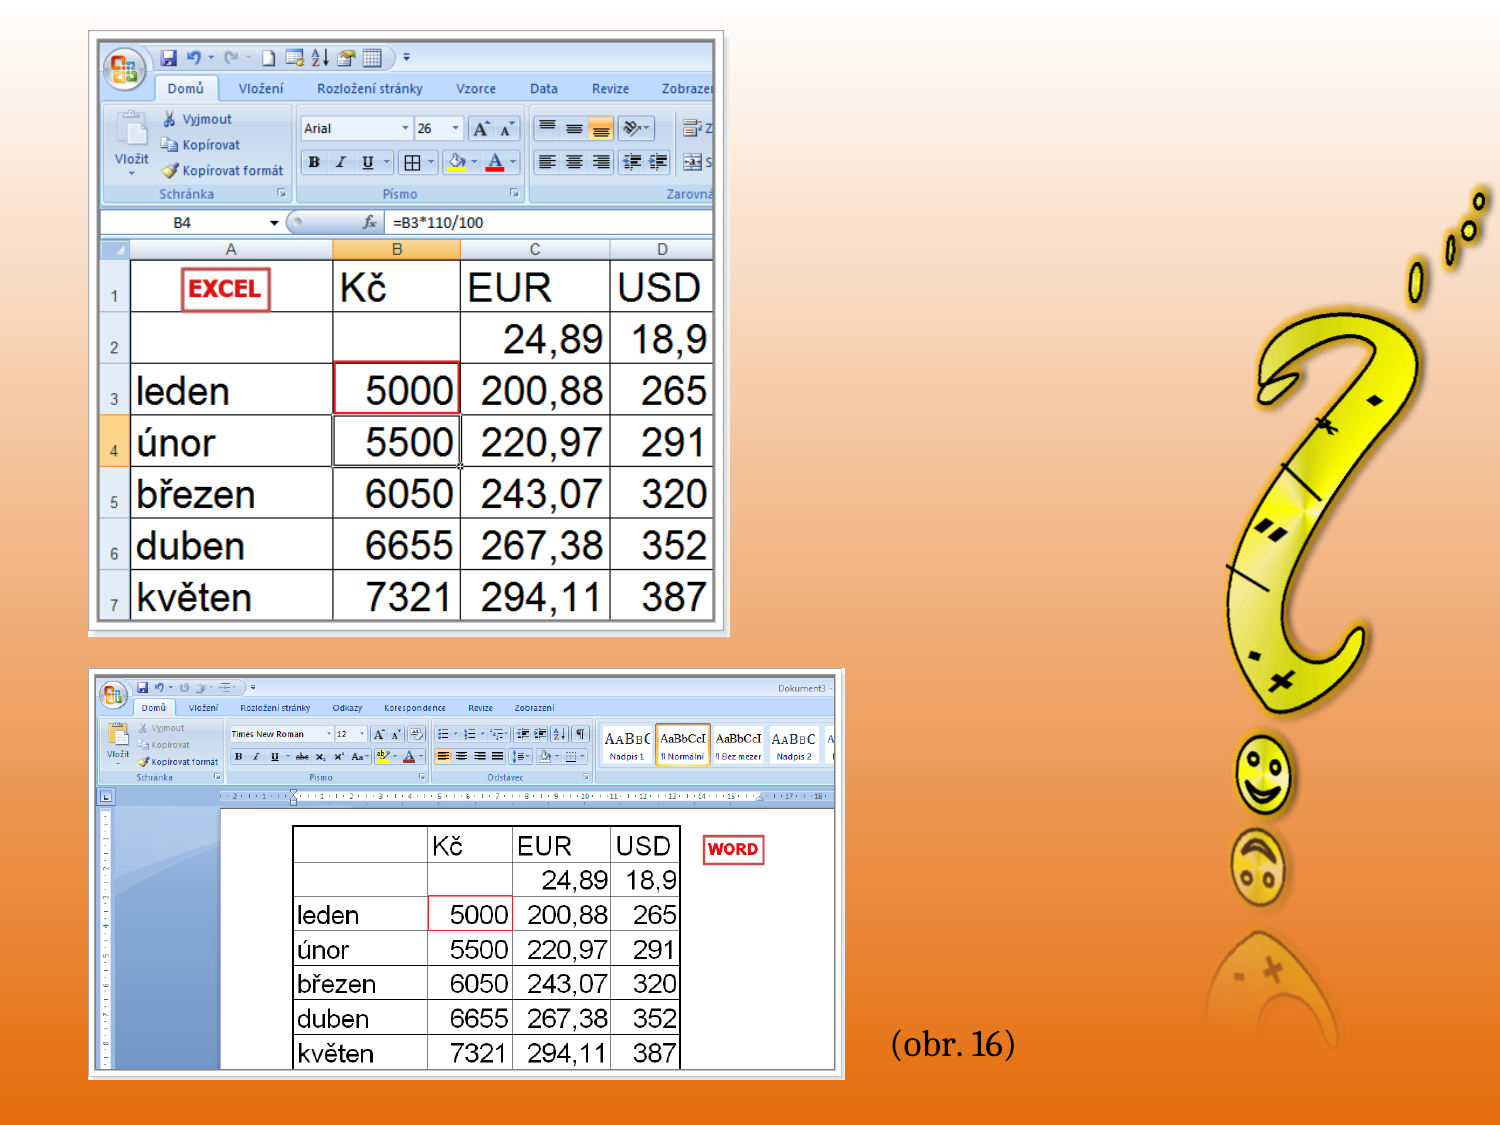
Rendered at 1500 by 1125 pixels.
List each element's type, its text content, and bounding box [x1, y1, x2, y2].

text_box (obr. 16) [874, 1011, 1033, 1072]
picture [88, 30, 730, 637]
picture [1171, 160, 1500, 1125]
picture [88, 668, 845, 1080]
